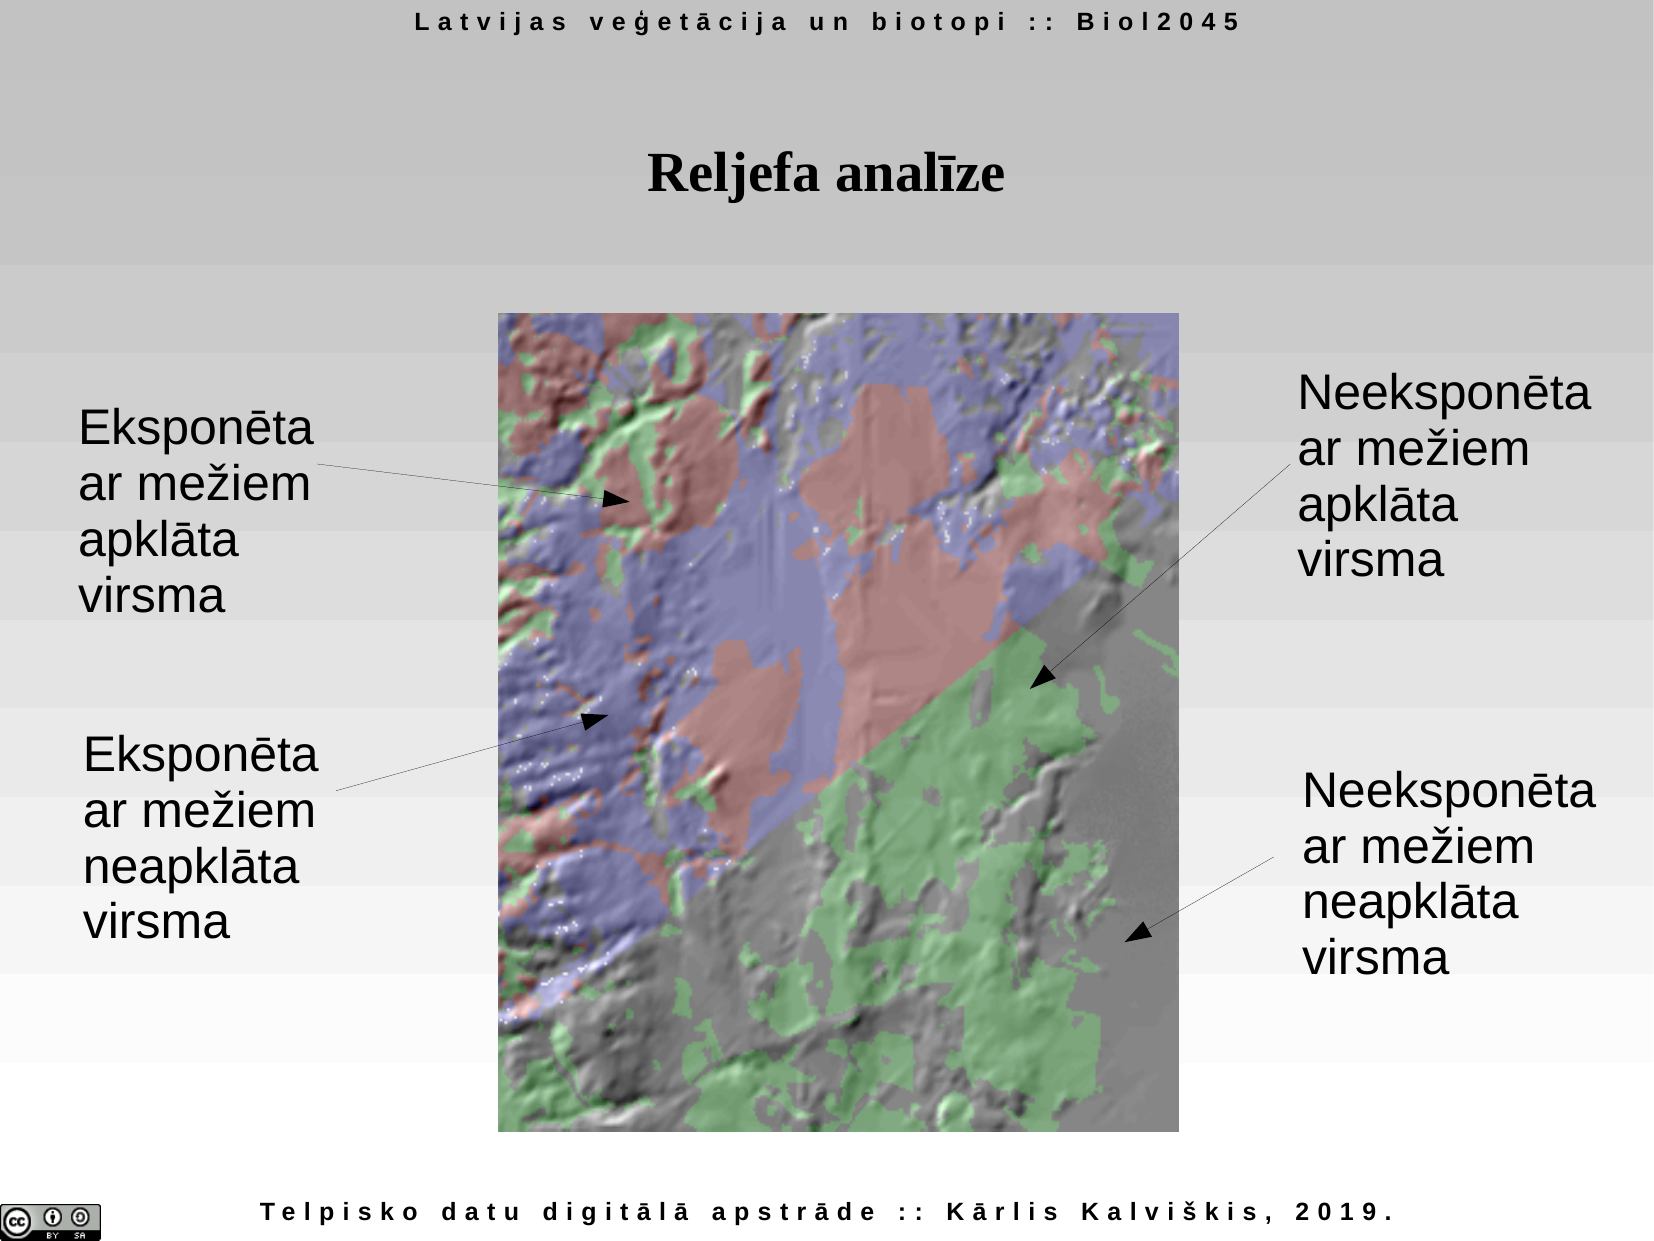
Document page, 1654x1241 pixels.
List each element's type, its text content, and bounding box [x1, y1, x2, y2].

text_box Neeksponēta ar mežiem neapklāta virsma [1302, 760, 1597, 987]
text_box Eksponēta ar mežiem neapklāta virsma [82, 725, 320, 951]
text_box Eksponēta ar mežiem apklāta virsma [78, 398, 315, 624]
picture [0, 0, 1654, 1241]
title Reljefa analīze [29, 49, 1625, 296]
text_box Neeksponēta ar mežiem apklāta virsma [1297, 363, 1592, 589]
